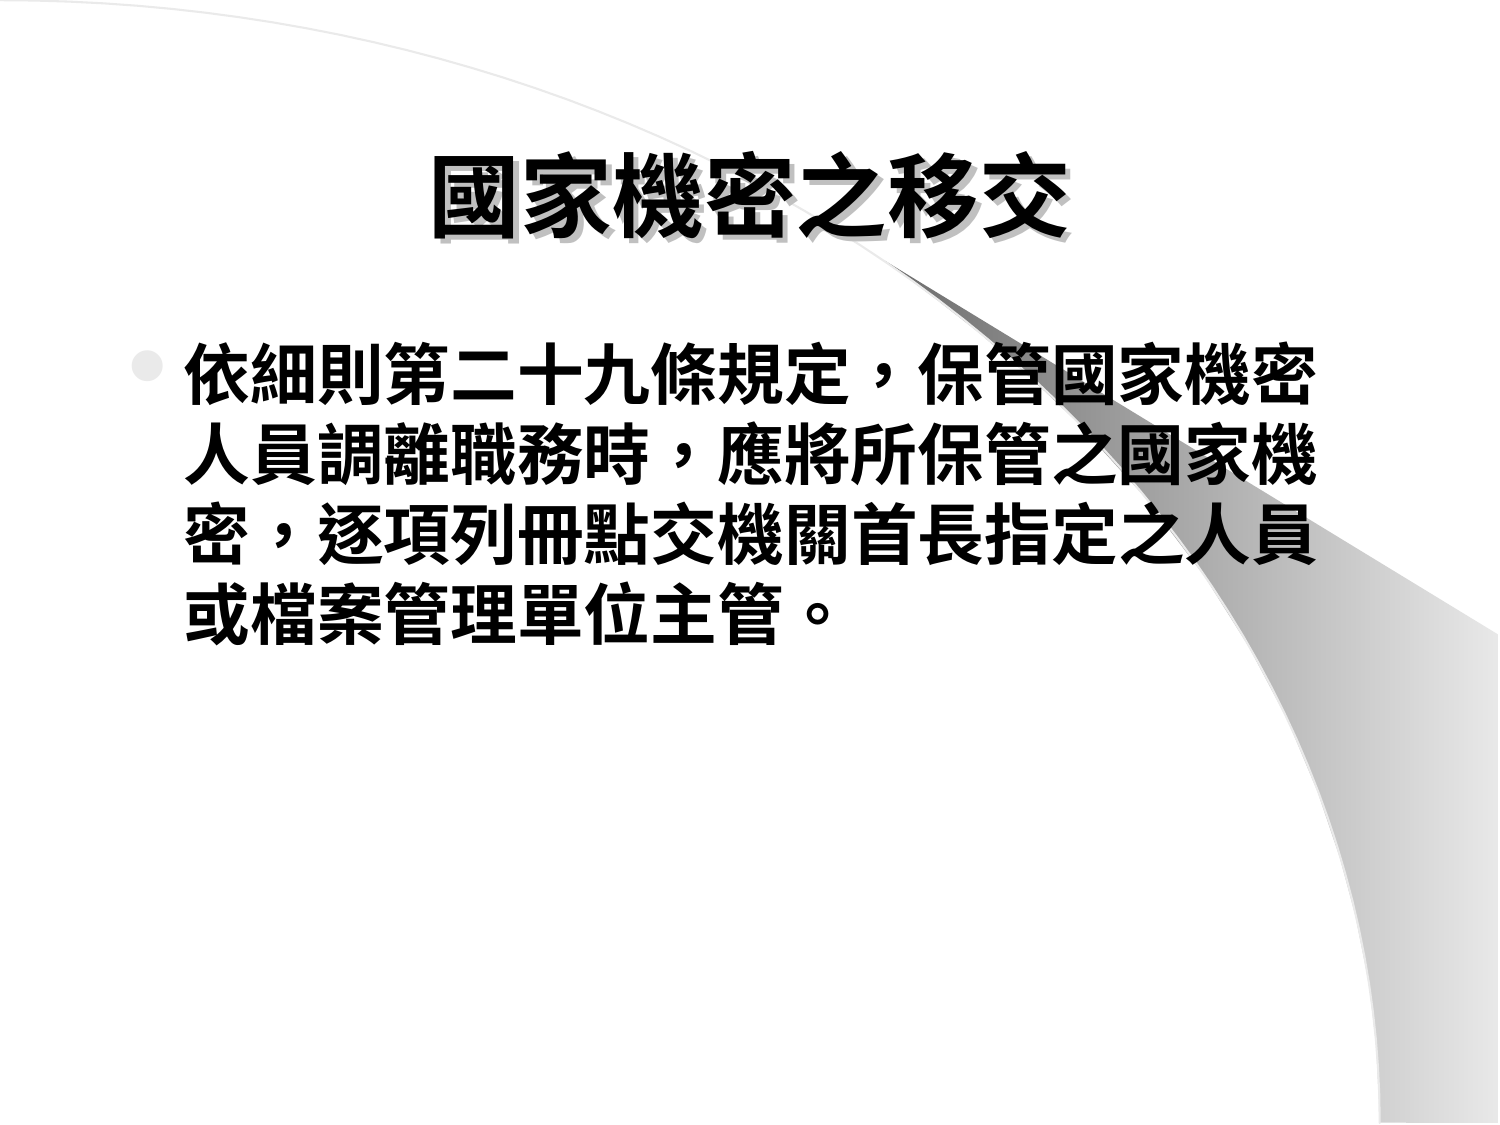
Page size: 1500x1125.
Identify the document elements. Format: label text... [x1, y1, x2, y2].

list 依細則第二十九條規定，保管國家機密人員調離職務時，應將所保管之國家機密，逐項列冊點交機關首長指定之人員或檔案管理單位主管。 [112, 324, 1388, 1000]
title 國家機密之移交 [112, 99, 1388, 288]
